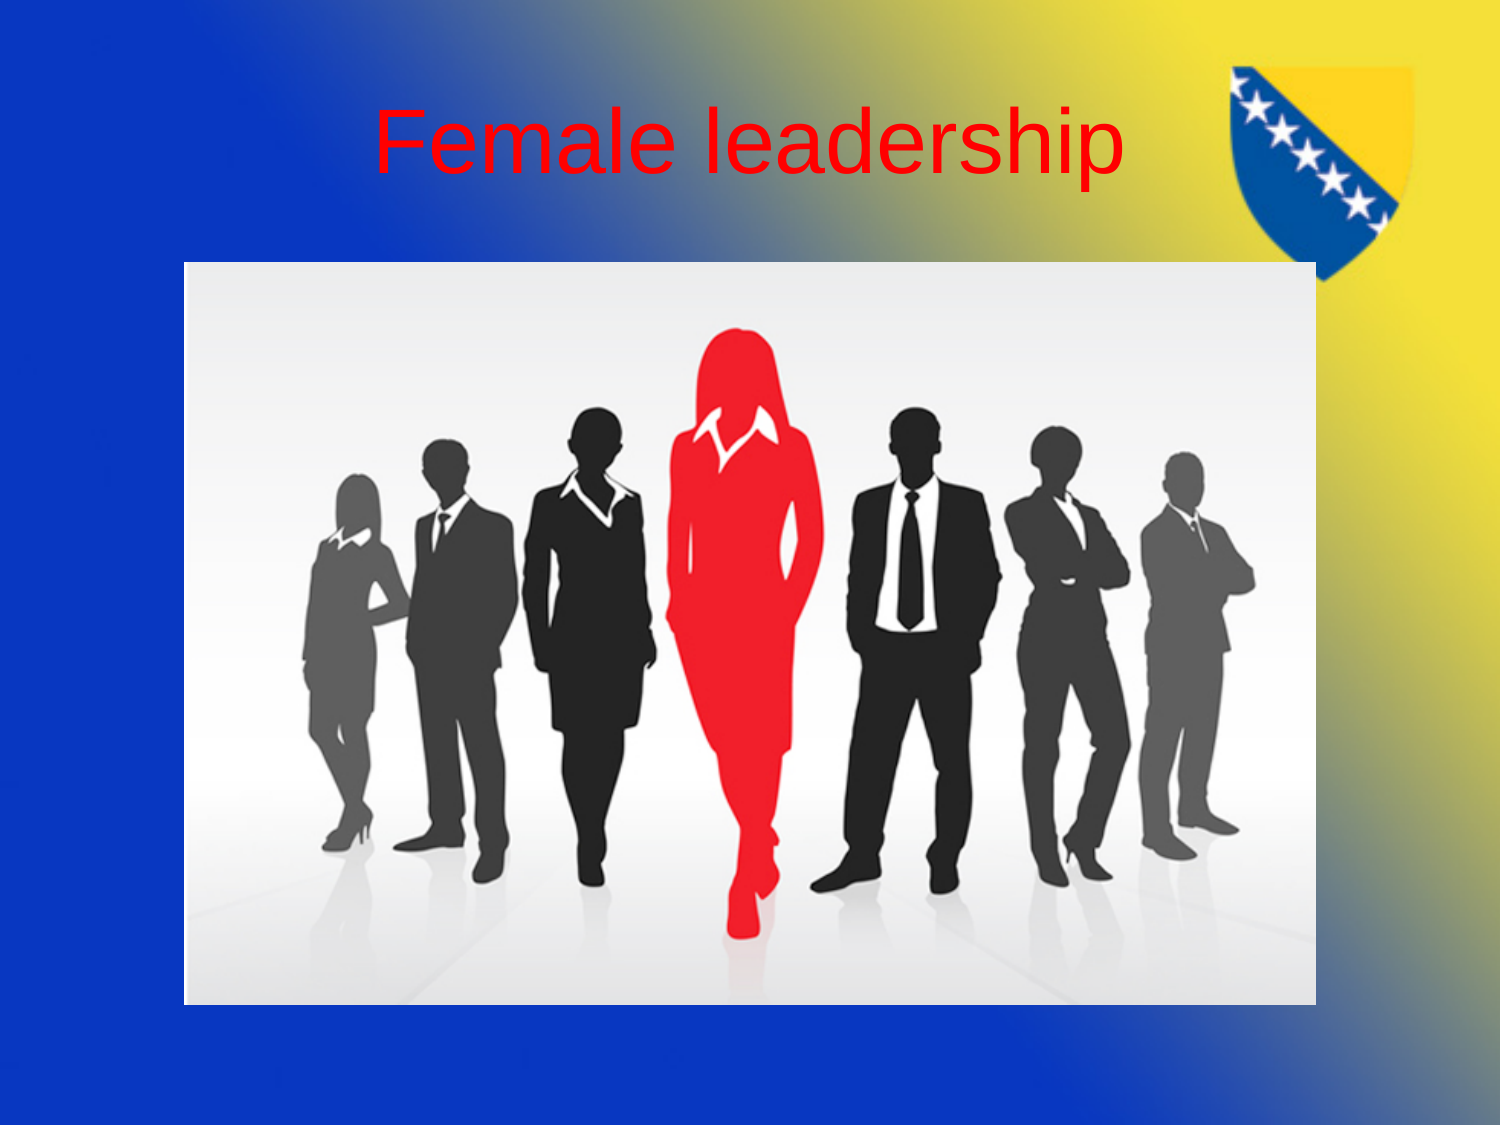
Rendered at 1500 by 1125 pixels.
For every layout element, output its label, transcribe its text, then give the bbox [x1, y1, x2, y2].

title Female leadership [75, 42, 1426, 231]
picture [0, 0, 1500, 1125]
